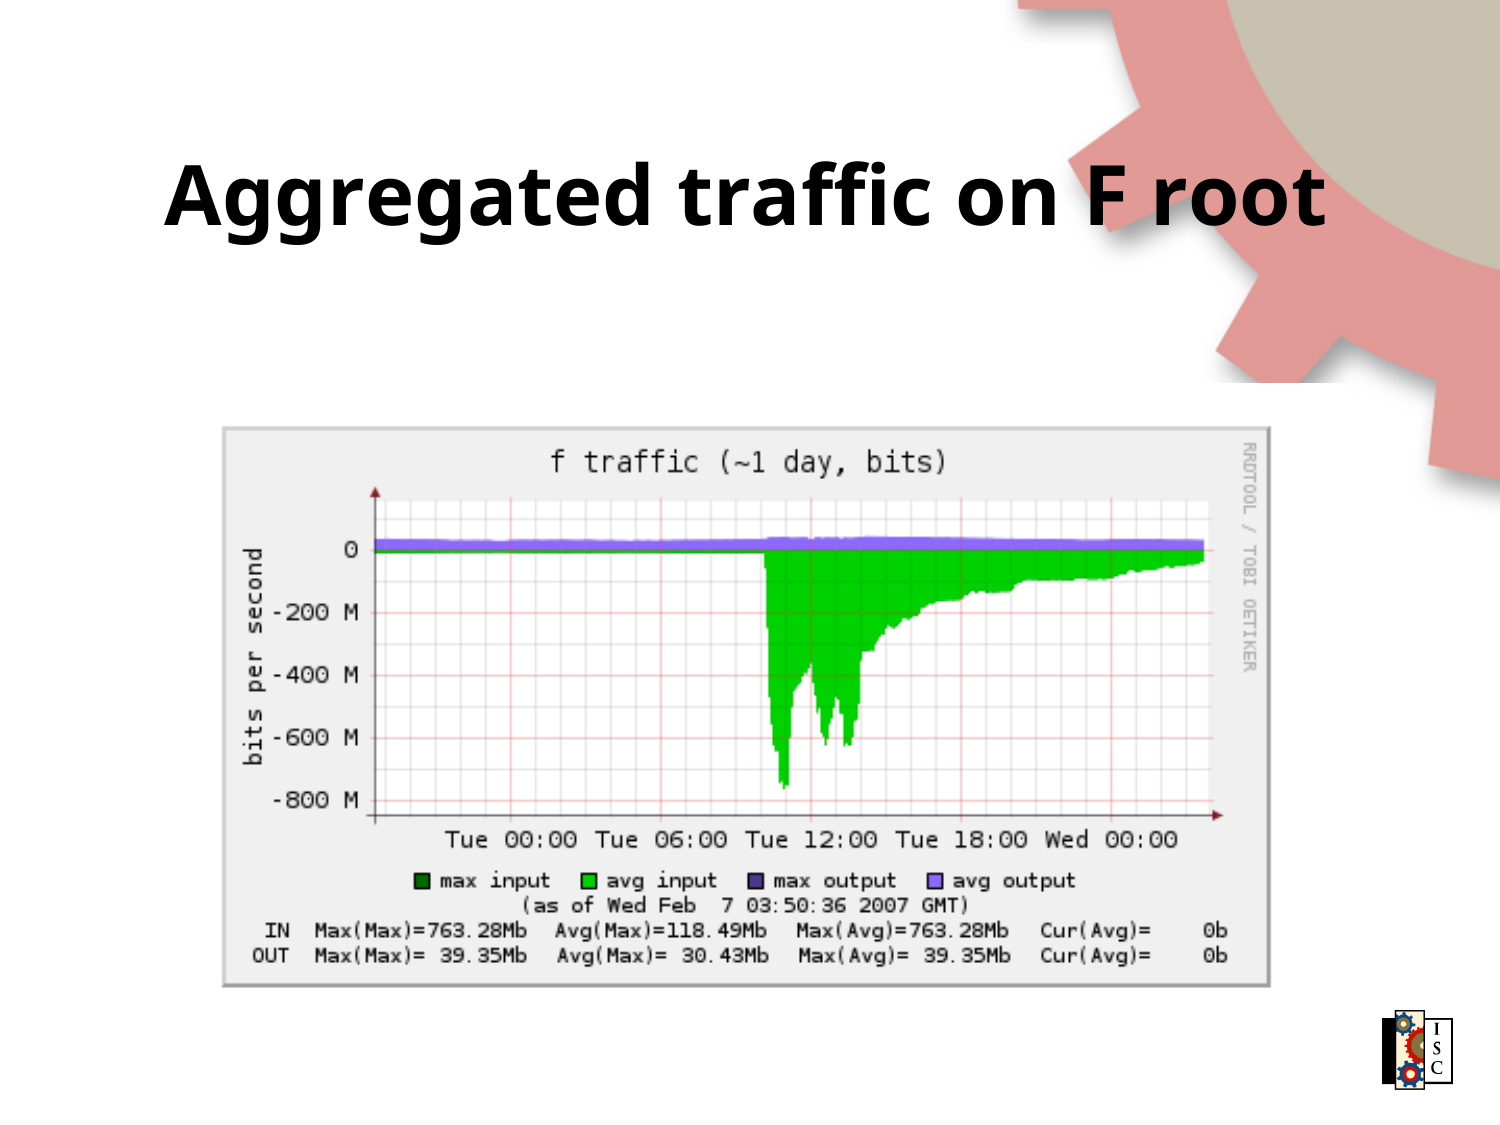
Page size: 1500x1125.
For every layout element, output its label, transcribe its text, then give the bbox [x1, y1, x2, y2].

picture [0, 0, 1500, 1125]
title Aggregated traffic on F root [112, 62, 1388, 325]
